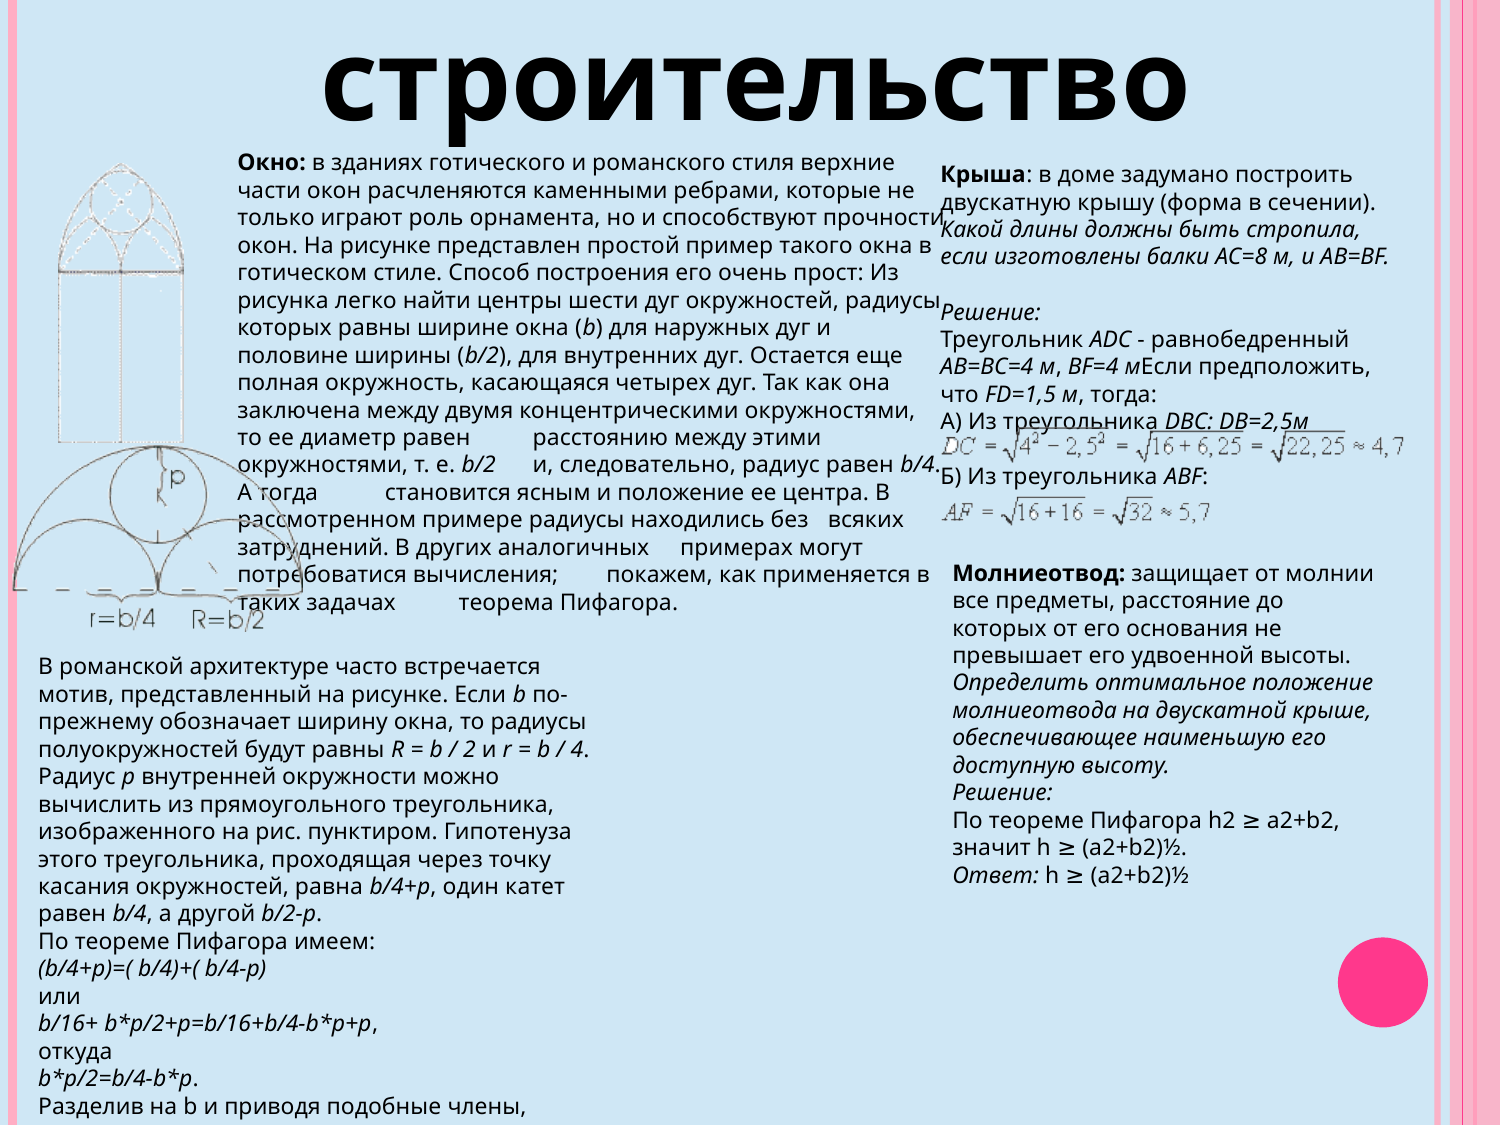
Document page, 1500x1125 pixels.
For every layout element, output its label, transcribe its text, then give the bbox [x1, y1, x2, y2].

picture [937, 421, 1410, 466]
text_box Молниеотвод: защищает от молнии все предметы, расстояние до которых от его основания не превышает его удвоенной высоты. Определить оптимальное положение молниеотвода на двускатной крыше, обеспечивающее наименьшую его доступную высоту. Решение: По теореме Пифагора h2 ≥ a2+b2, значит h ≥ (a2+b2)½. Ответ: h ≥ (a2+b2)½ [937, 550, 1395, 896]
picture [58, 163, 184, 443]
text_box Окно: в зданиях готического и ромaнского стиля верхние части окон расчленяются каменными ребрами, которые не только играют роль орнамента, но и способствуют прочности окон. На рисунке представлен простой пример такого окна в готическом стиле. Способ построения его очень прост: Из рисунка легко найти центры шести дуг окружностей, радиусы которых равны ширине окна (b) для наружных дуг и половине ширины (b/2), для внутренних дуг. Остается еще полная окружность, касающаяся четырех дуг. Так как она заключена между двумя концентрическими окружностями, то ее диаметр равен расстоянию между этими окружностями, т. е. b/2 и, следовательно, радиус равен b/4. А тогда становится ясным и положение ее центра. В рассмотренном примере радиусы находились без всяких затруднений. В других аналогичных примерах могут потребоватися вычисления; покажем, как применяется в таких задачах теорема Пифагора. [222, 140, 961, 623]
text_box В романской архитектуре часто встречается мотив, представленный на рисунке. Если b по-прежнему обозначает ширину окна, то радиусы полуокружностей будут равны R = b / 2 и r = b / 4. Радиус p внутренней окружности можно вычислить из прямоугольного треугольника, изображенного на рис. пунктиром. Гипотенуза этого треугольника, проходящая через точку касания окружностей, равна b/4+p, один катет равен b/4, а другой b/2-p. По теореме Пифагора имеем: (b/4+p)=( b/4)+( b/4-p) или b/16+ b*p/2+p=b/16+b/4-b*p+p, откуда b*p/2=b/4-b*p. Разделив на b и приводя подобные члены, получим: (3/2)*p=b/4, p=b/6. [23, 644, 633, 1125]
picture [937, 492, 1216, 532]
picture [11, 445, 303, 632]
text_box строительство [305, 0, 1207, 150]
text_box Крыша: в доме задумано построить двускатную крышу (форма в сечении). Какой длины должны быть стропила, если изготовлены балки AC=8 м, и AB=BF. Решение: Треугольник ADC - равнобедренный AB=BC=4 м, BF=4 мЕсли предположить, что FD=1,5 м, тогда: А) Из треугольника DBC: DB=2,5м Б) Из треугольника ABF: [925, 152, 1407, 597]
